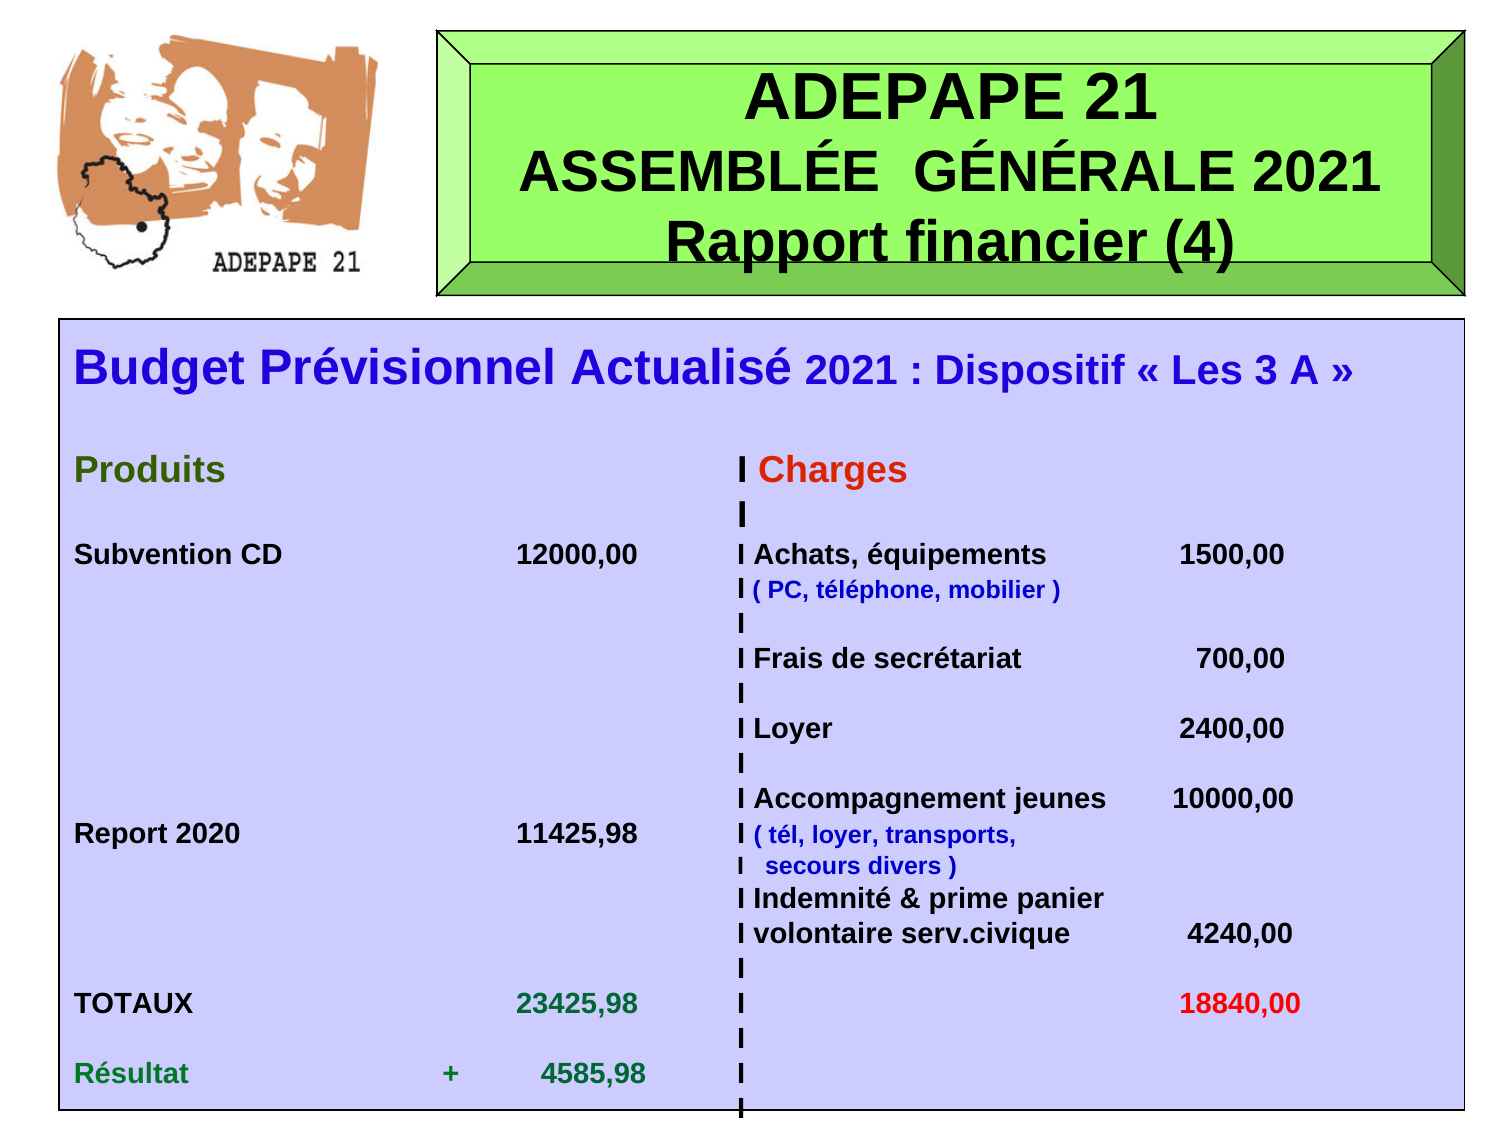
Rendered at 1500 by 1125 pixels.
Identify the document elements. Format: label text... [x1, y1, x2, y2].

text_box ADEPAPE 21 ASSEMBLÉE GÉNÉRALE 2021 Rapport financier (4) [471, 64, 1431, 262]
text_box Budget Prévisionnel Actualisé 2021 : Dispositif « Les 3 A » Produits I Charges I I Subvention CD 12000,00 I Achats, équipements 1500,00 I ( PC, téléphone, mobilier ) I I Frais de secrétariat 700,00 I I Loyer 2400,00 I I Accompagnement jeunes 10000,00 Report 2020 11425,98 I ( tél, loyer, transports, I secours divers ) I Indemnité & prime panier I volontaire serv.civique 4240,00 I TOTAUX 23425,98 I 18840,00 I Résultat + 4585,98 I I [59, 318, 1465, 1111]
picture [53, 35, 378, 273]
